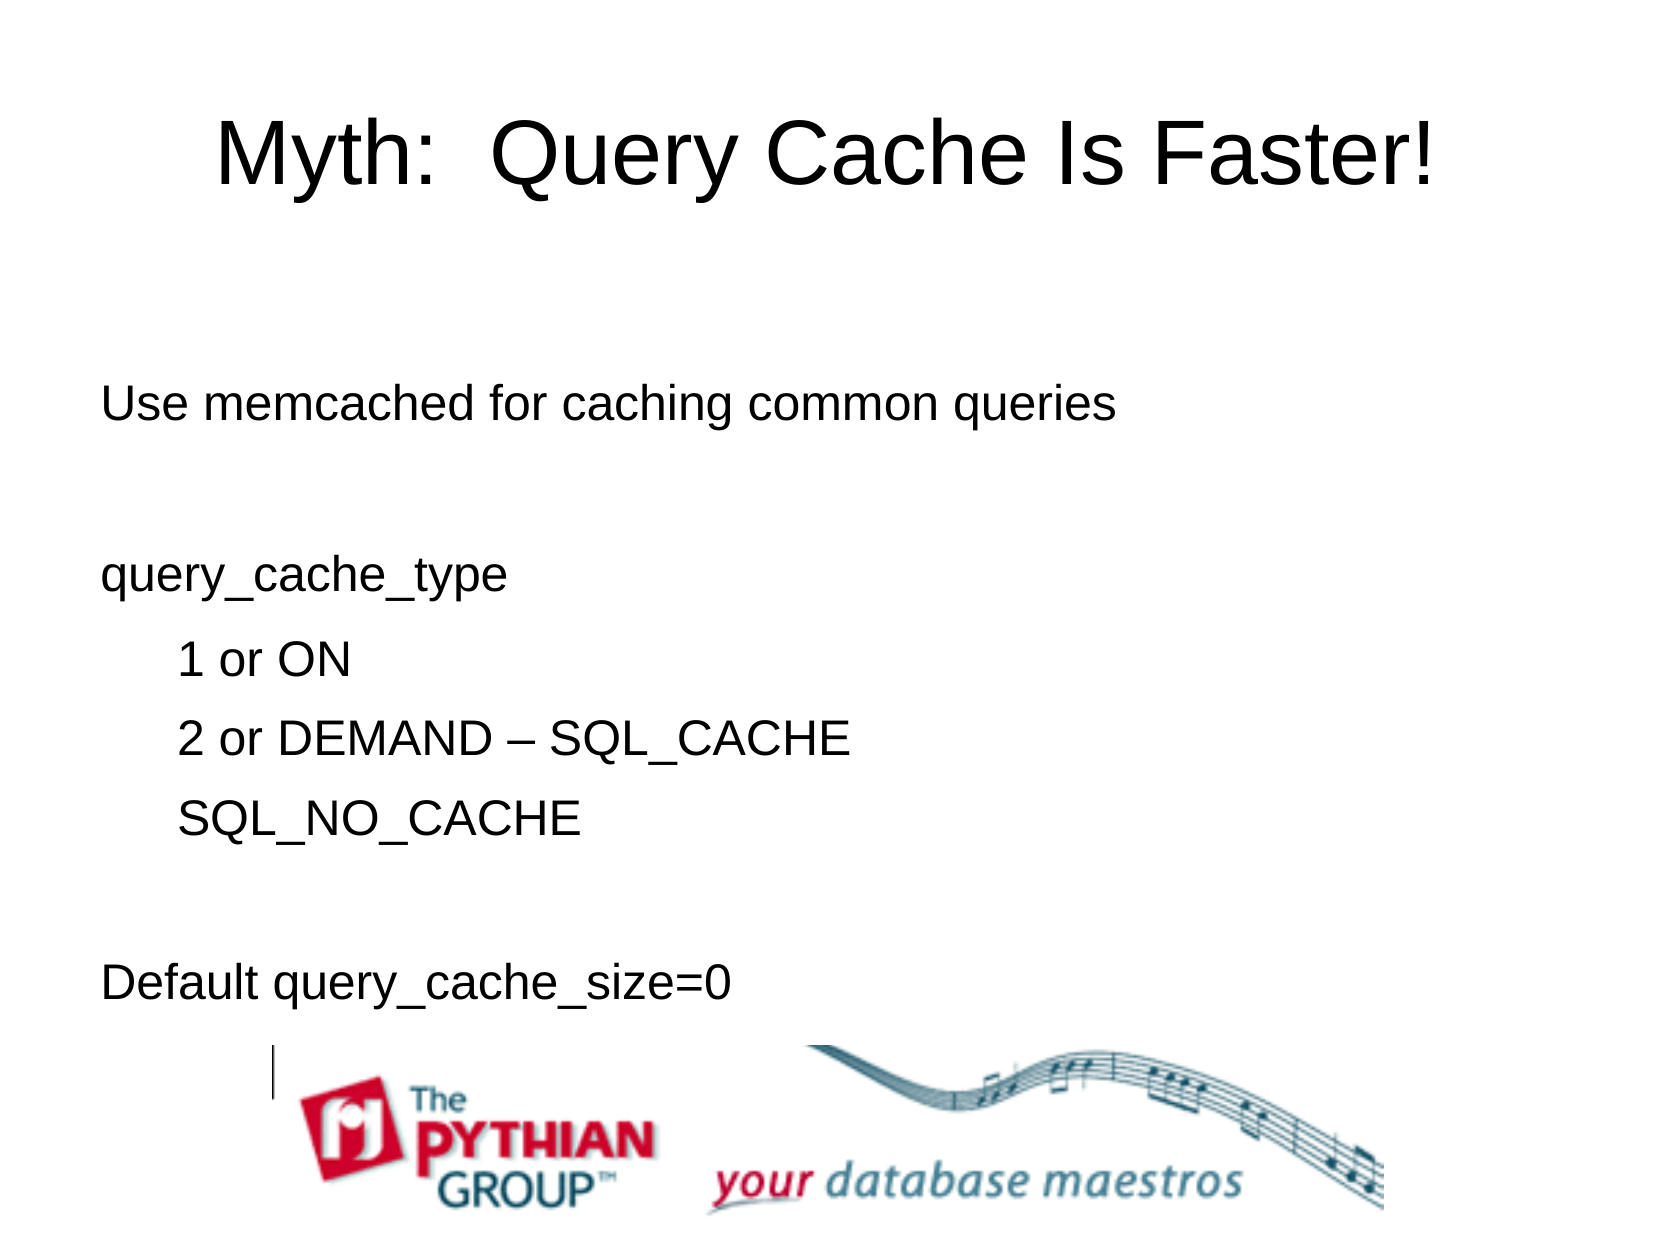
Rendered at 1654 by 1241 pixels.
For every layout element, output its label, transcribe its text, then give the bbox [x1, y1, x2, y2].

title Myth: Query Cache Is Faster! [82, 56, 1571, 250]
picture [272, 1094, 1384, 1241]
list Use memcached for caching common queries query_cache_type 1 or ON 2 or DEMAND – SQL_CACHE SQL_NO_CACHE Default query_cache_size=0 [82, 290, 1571, 1094]
